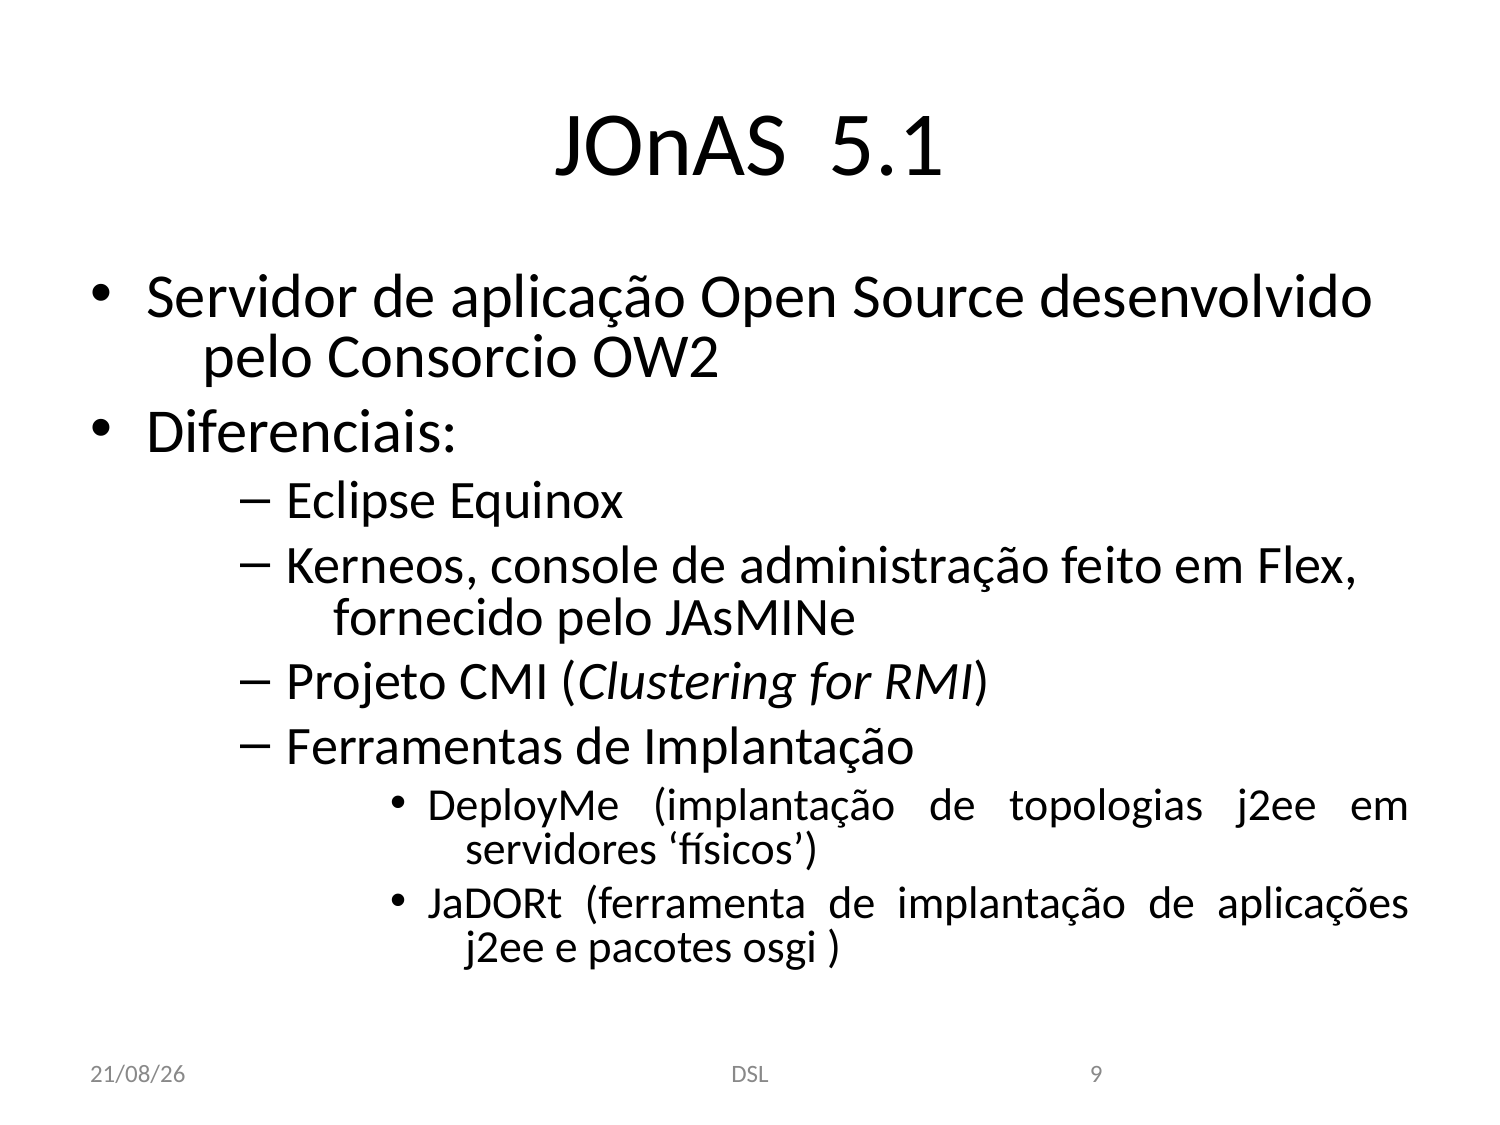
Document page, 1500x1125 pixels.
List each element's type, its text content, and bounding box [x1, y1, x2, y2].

list Servidor de aplicação Open Source desenvolvido pelo Consorcio OW2 Diferenciais: Eclipse Equinox Kerneos, console de administração feito em Flex, fornecido pelo JAsMINe Projeto CMI (Clustering for RMI) Ferramentas de Implantação DeployMe (implantação de topologias j2ee em servidores ‘físicos’) JaDORt (ferramenta de implantação de aplicações j2ee e pacotes osgi ) [75, 262, 1426, 1005]
title JOnAS 5.1 [75, 45, 1426, 233]
text_box DSL [512, 1042, 988, 1103]
text_box 9 [1074, 1042, 1426, 1103]
text_box 15/12/2009 [75, 1042, 426, 1103]
